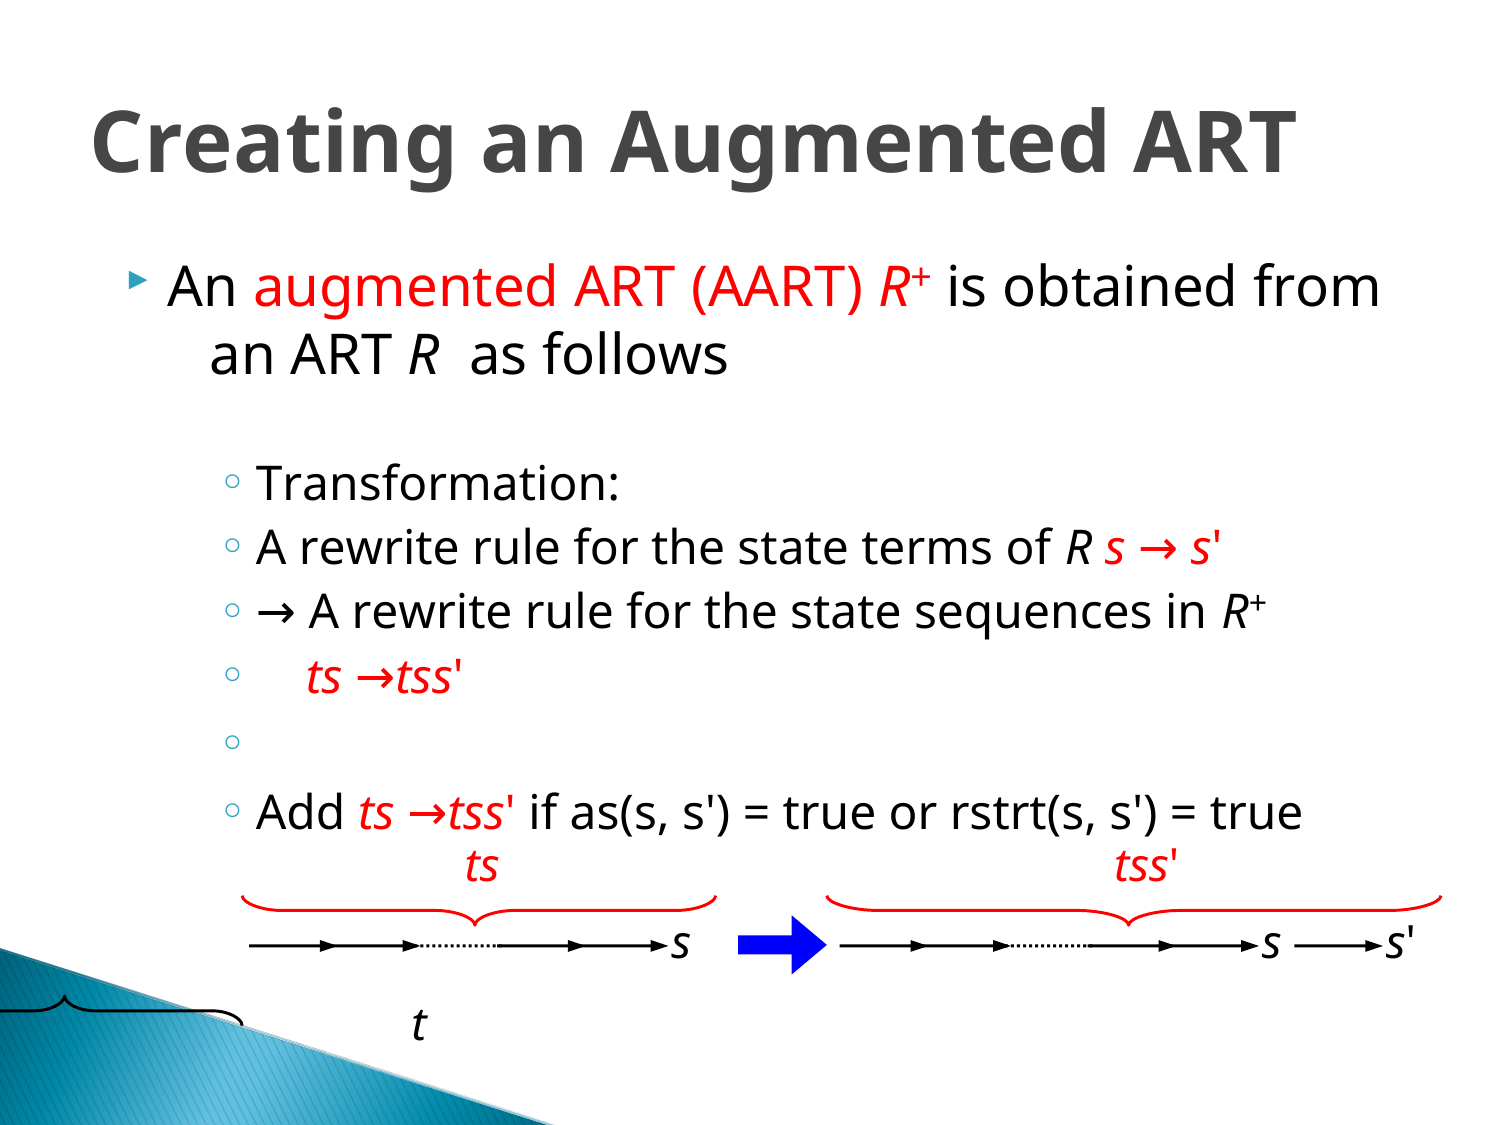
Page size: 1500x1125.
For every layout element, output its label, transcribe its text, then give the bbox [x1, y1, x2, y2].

text_box s [1247, 912, 1300, 976]
text_box s [656, 905, 710, 976]
list An augmented ART (AART) R+ is obtained from an ART R as follows Transformation: A rewrite rule for the state terms of R s → s' → A rewrite rule for the state sequences in R+ ts →tss' Add ts →tss' if as(s, s') = true or rstrt(s, s') = true [75, 242, 1426, 987]
text_box tss' [1099, 827, 1197, 898]
text_box s' [1371, 905, 1433, 976]
text_box [738, 915, 827, 975]
title Creating an Augmented ART [75, 28, 1426, 242]
text_box ts [449, 827, 516, 898]
text_box t [396, 987, 440, 1058]
